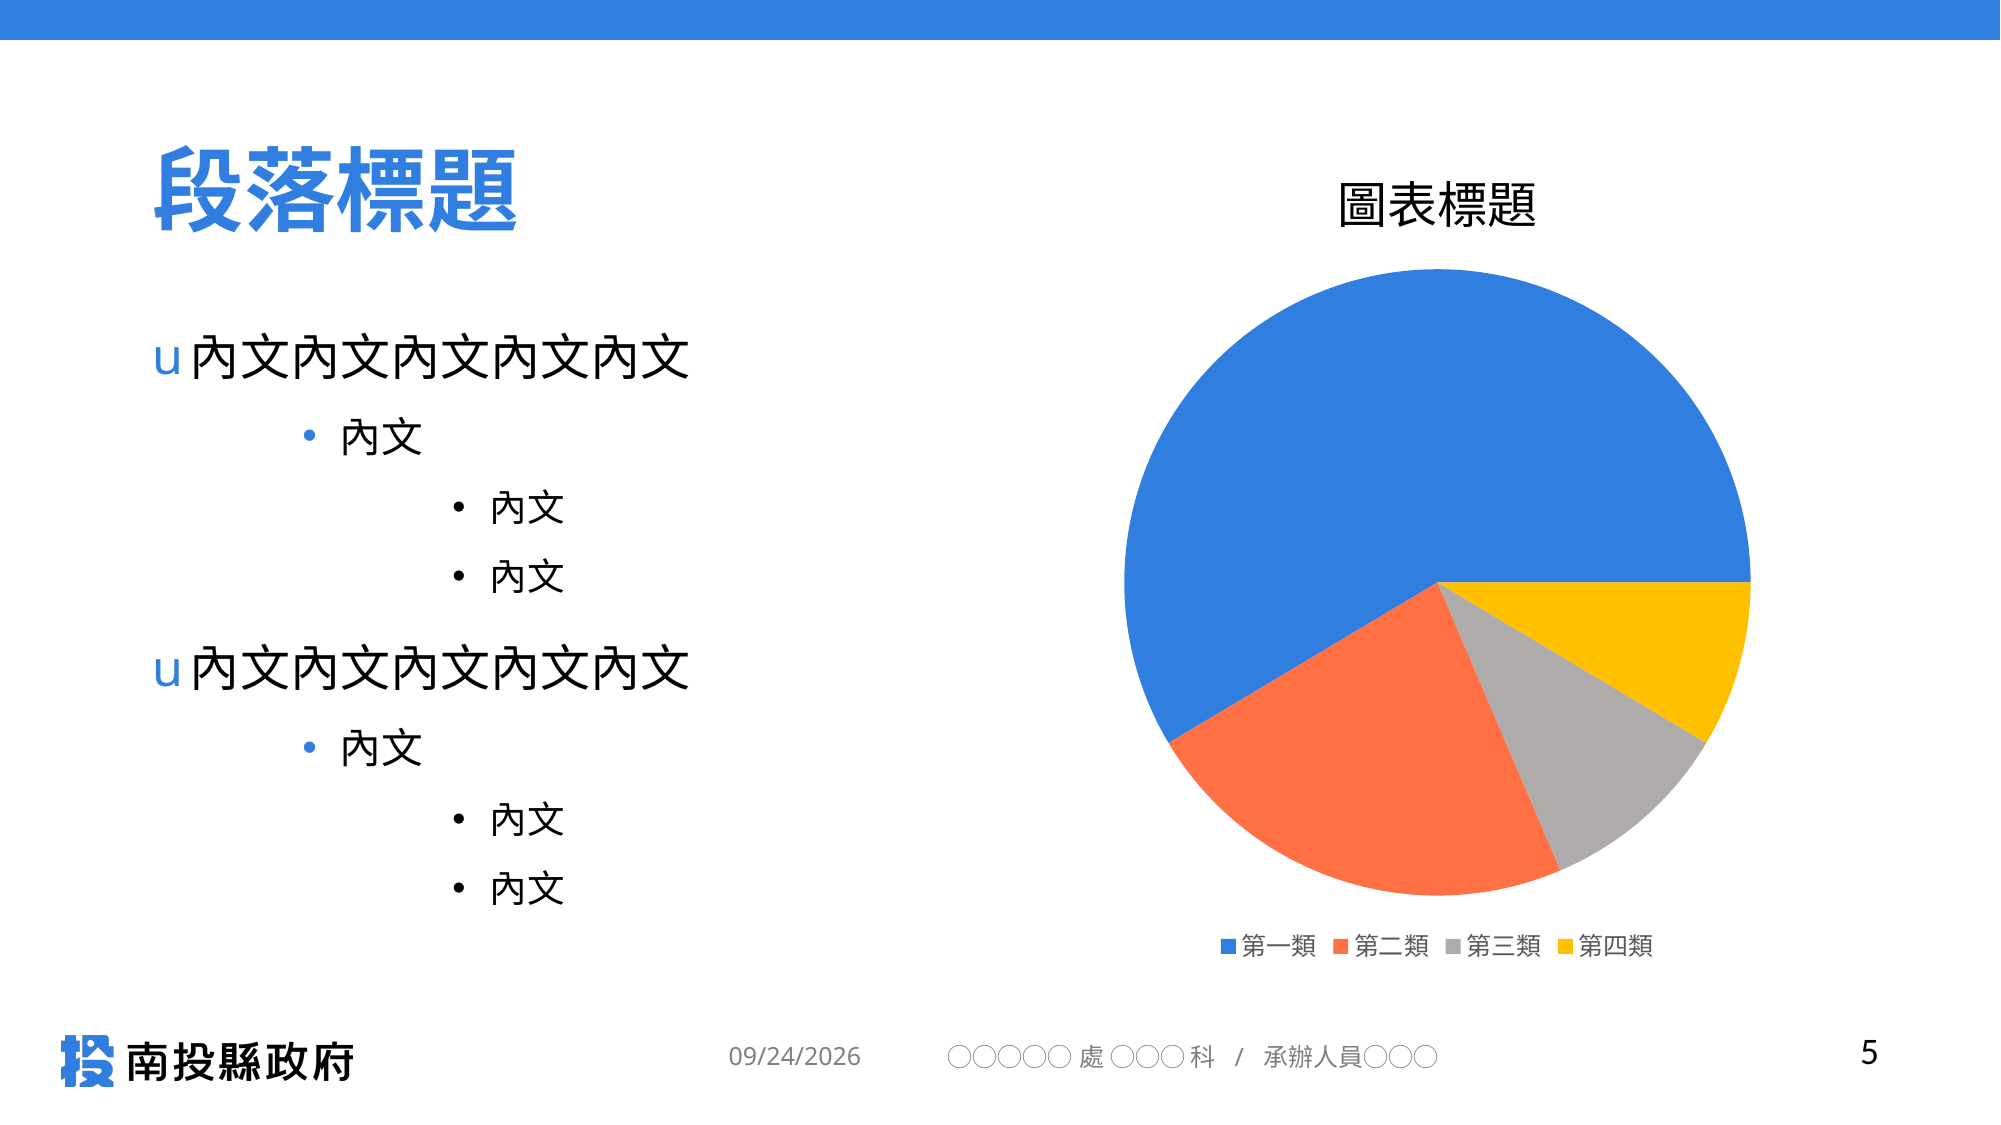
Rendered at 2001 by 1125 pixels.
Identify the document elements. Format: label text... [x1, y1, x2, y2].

text_box ◯◯◯◯◯處 ◯◯◯ 科 / 承辦人員◯◯◯ [932, 1025, 1608, 1086]
list 內文內文內文內文內文 內文 內文 內文 內文內文內文內文內文 內文 內文 內文 [137, 299, 988, 1014]
title 段落標題 [137, 111, 1863, 278]
chart [1012, 130, 1863, 970]
picture [61, 1035, 353, 1087]
text_box <編號> [1845, 1025, 1945, 1086]
text_box 07/29/2024 [713, 1025, 884, 1086]
